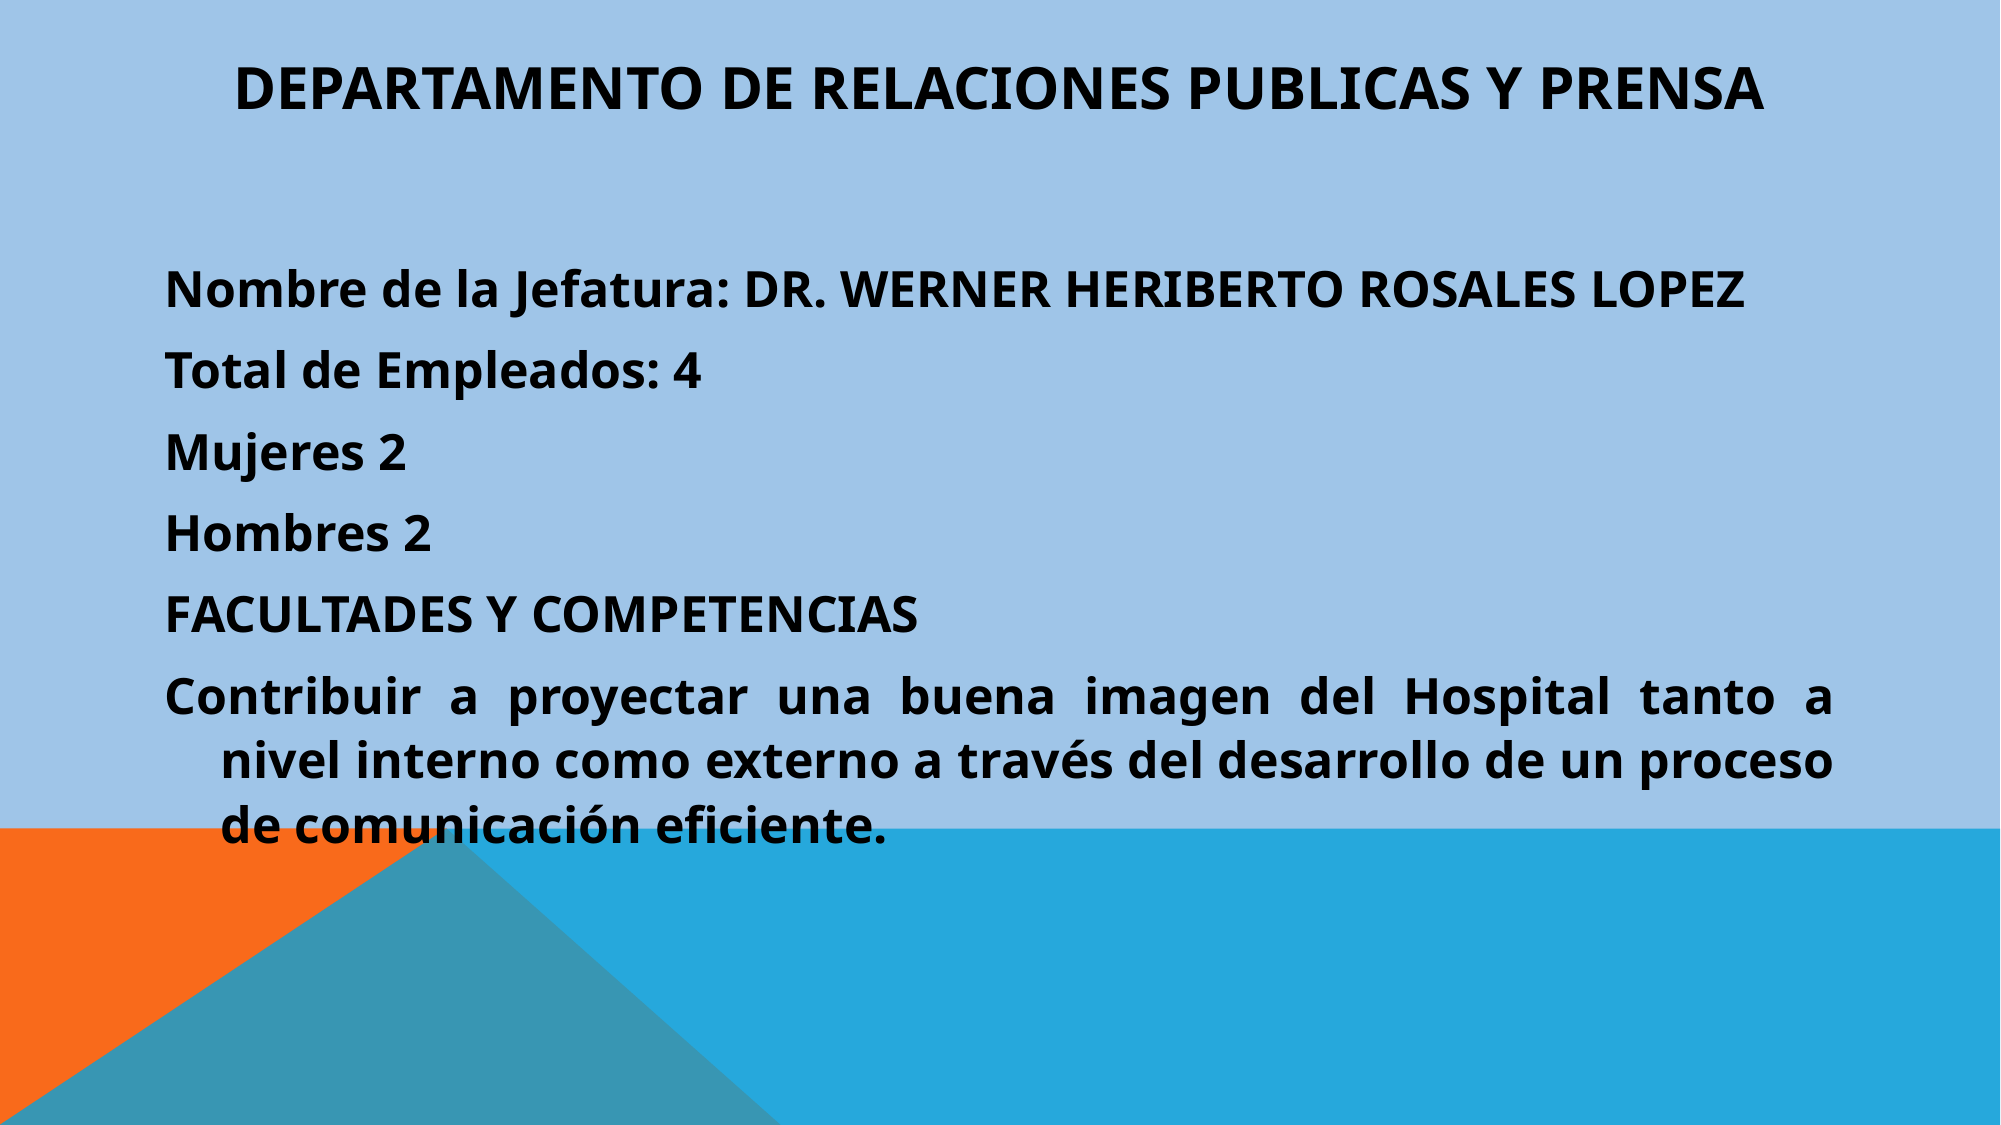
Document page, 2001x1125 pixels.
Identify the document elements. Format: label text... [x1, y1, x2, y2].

text_box DEPARTAMENTO DE RELACIONES PUBLICAS Y PRENSA [218, 43, 1919, 169]
text_box Nombre de la Jefatura: DR. WERNER HERIBERTO ROSALES LOPEZ Total de Empleados: 4 Mujeres 2 Hombres 2 FACULTADES Y COMPETENCIAS Contribuir a proyectar una buena imagen del Hospital tanto a nivel interno como externo a través del desarrollo de un proceso de comunicación eficiente. [149, 244, 1850, 956]
